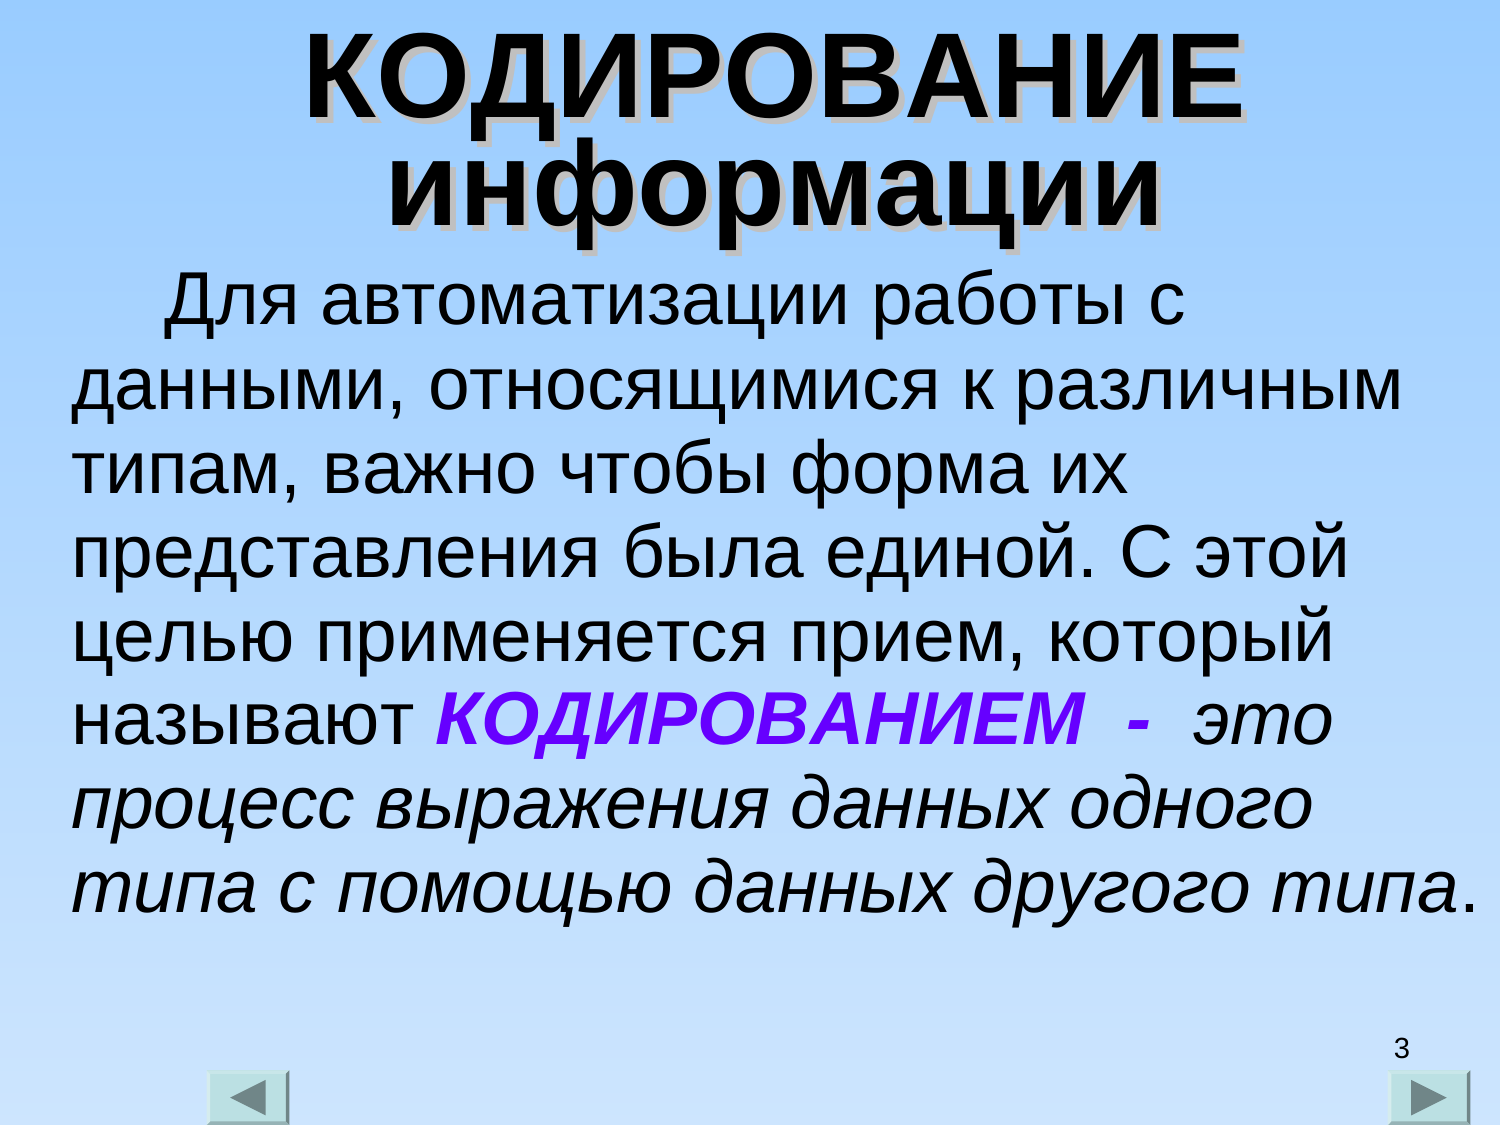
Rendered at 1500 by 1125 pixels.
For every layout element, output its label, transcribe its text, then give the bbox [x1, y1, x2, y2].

text_box [1389, 1070, 1471, 1125]
title КОДИРОВАНИЕ информации [74, 4, 1475, 249]
text_box [208, 1070, 290, 1125]
list Для автоматизации работы с данными, относящимися к различным типам, важно чтобы форма их представления была единой. С этой целью применяется прием, который называют КОДИРОВАНИЕМ - это процесс выражения данных одного типа с помощью данных другого типа. [0, 249, 1500, 1051]
